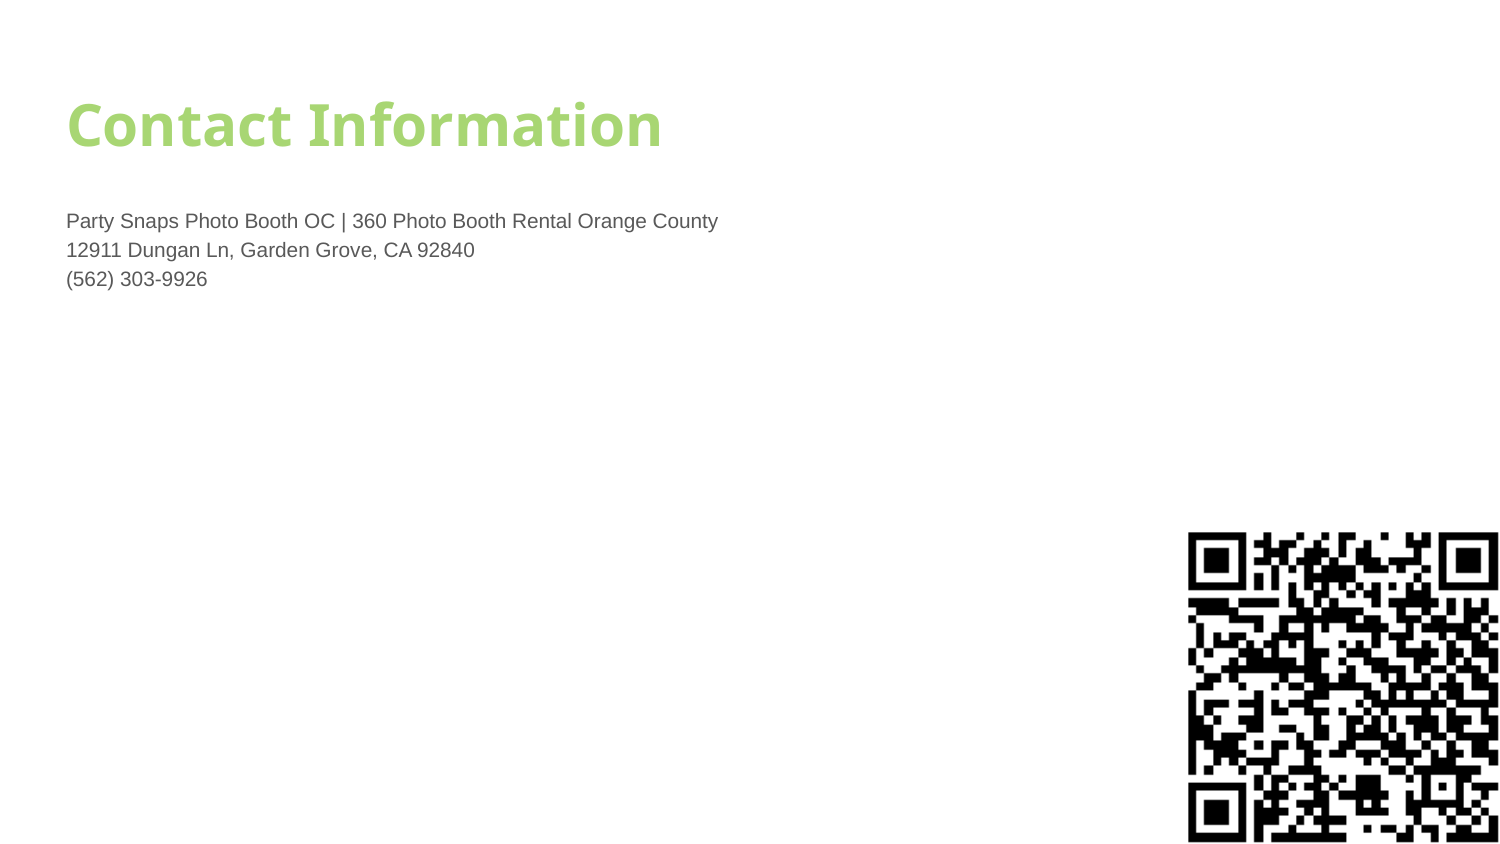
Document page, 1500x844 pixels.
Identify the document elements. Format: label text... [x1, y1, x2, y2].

picture [1187, 531, 1500, 844]
title Contact Information [51, 72, 1449, 167]
list Party Snaps Photo Booth OC | 360 Photo Booth Rental Orange County 12911 Dungan Ln, Garden Grove, CA 92840 (562) 303-9926 [51, 189, 1449, 750]
